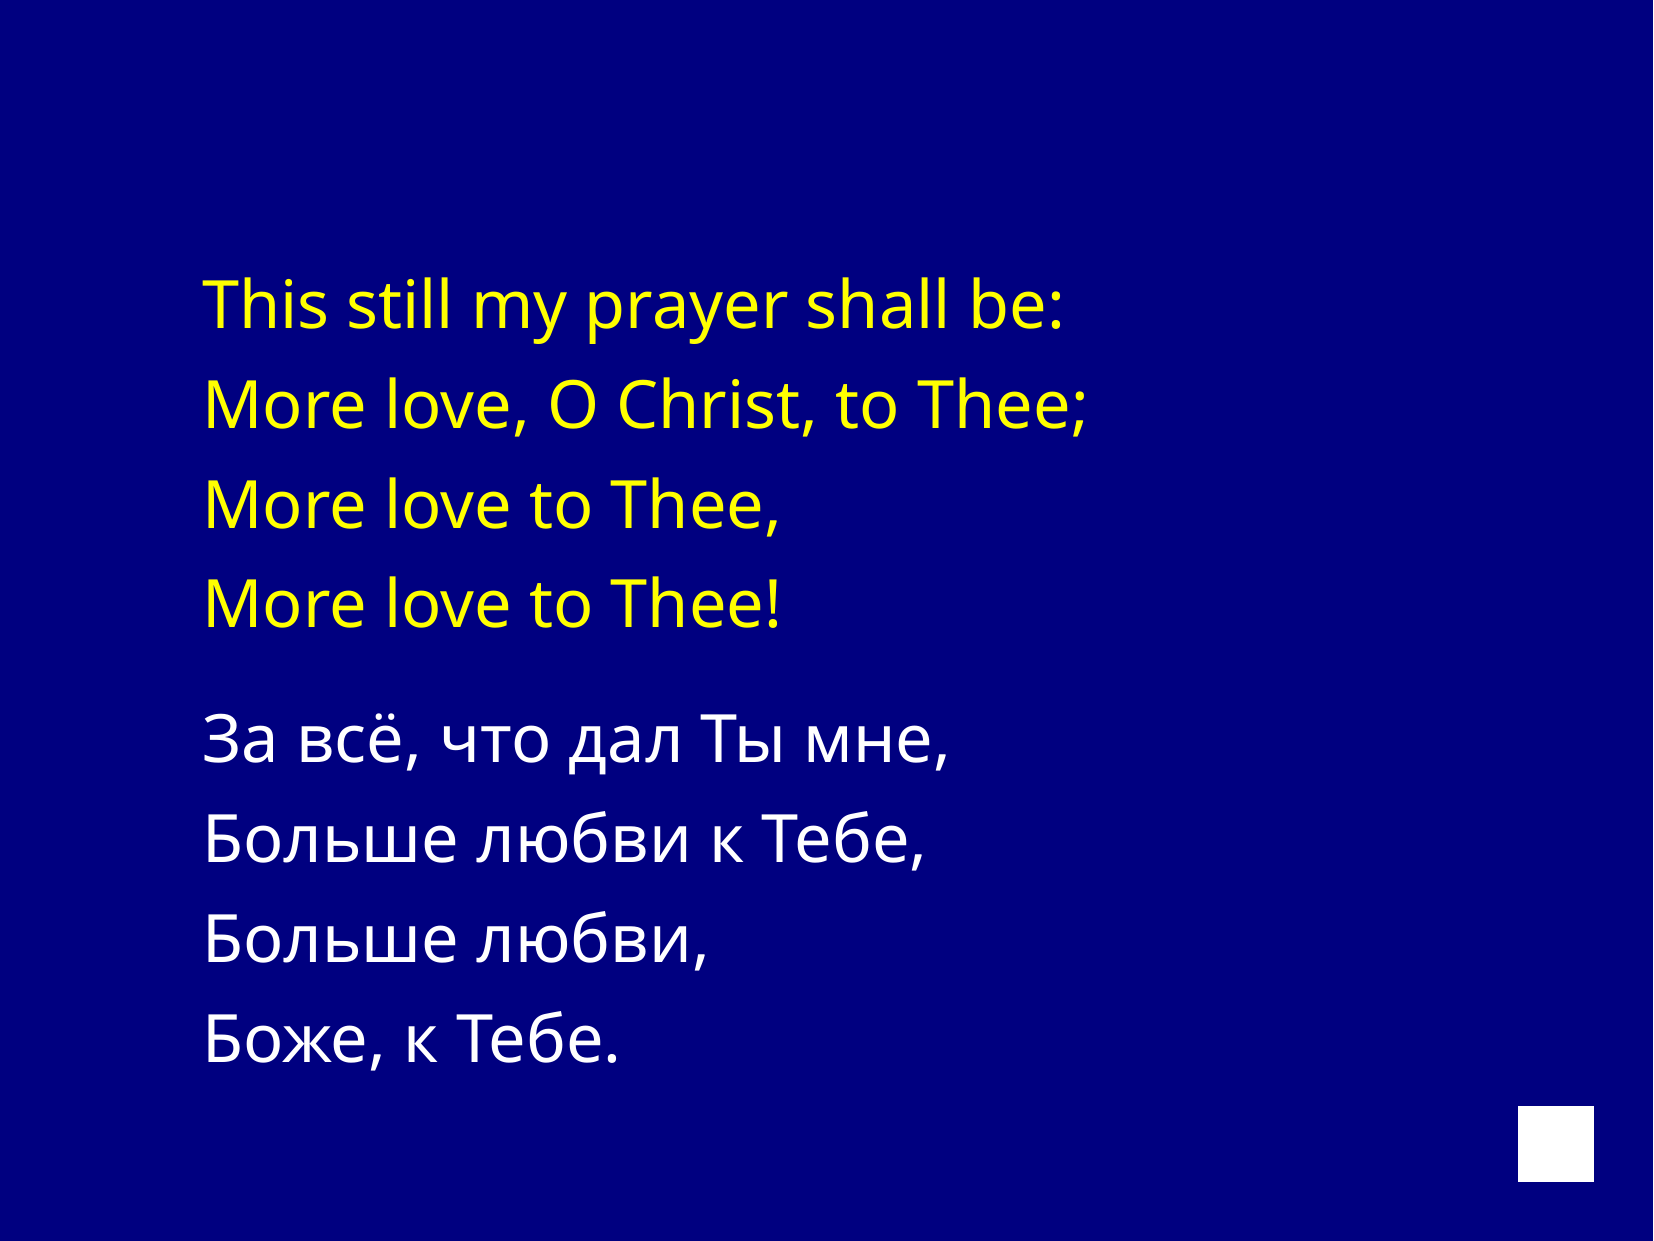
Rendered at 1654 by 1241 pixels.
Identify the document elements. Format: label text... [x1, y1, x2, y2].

text_box This still my prayer shall be: More love, O Christ, to Thee; More love to Thee, More love to Thee! [75, 150, 1576, 638]
text_box [1518, 1106, 1594, 1182]
text_box За всё, что дал Ты мне, Больше любви к Тебе, Больше любви, Боже, к Тебе. [75, 675, 1576, 1163]
